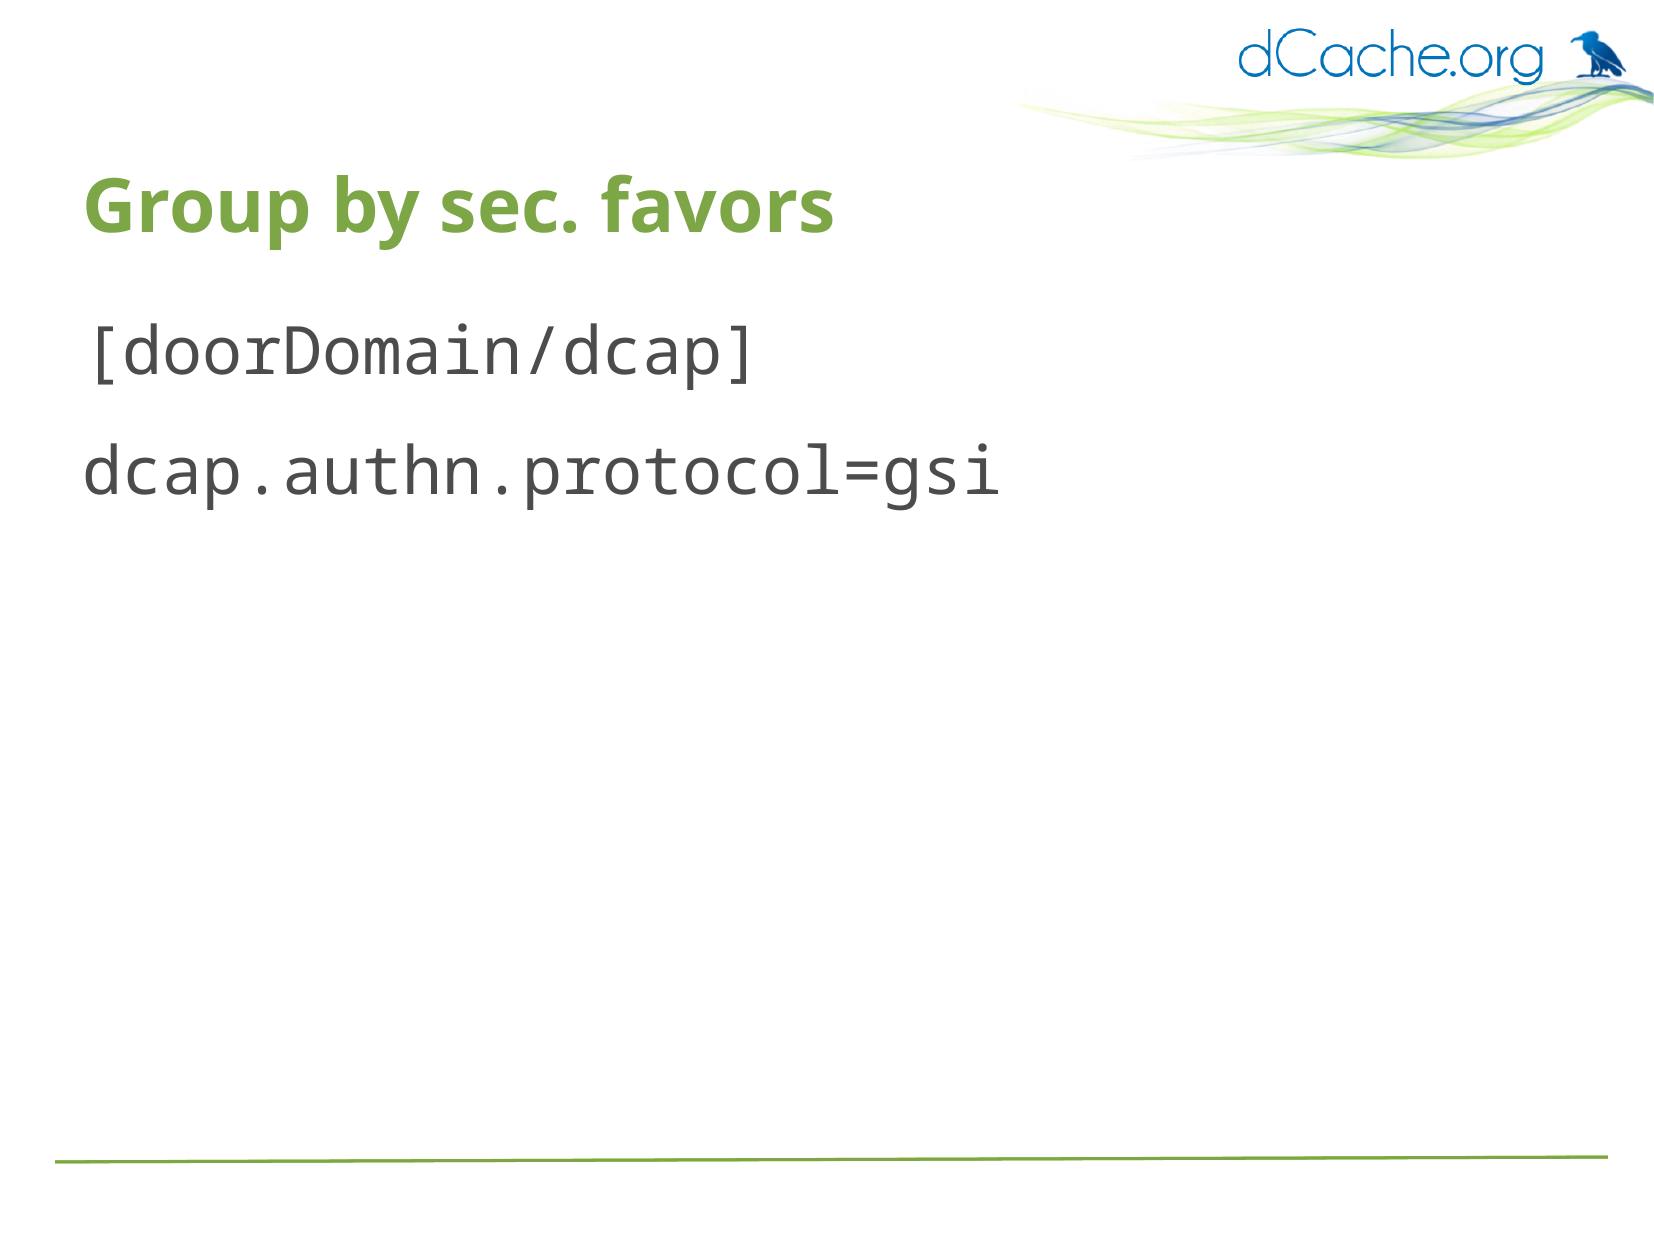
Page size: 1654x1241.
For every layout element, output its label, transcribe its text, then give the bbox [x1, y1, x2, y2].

title Group by sec. favors [82, 155, 1605, 252]
picture [956, 16, 1654, 169]
list [doorDomain/dcap] dcap.authn.protocol=gsi [82, 302, 1571, 1023]
